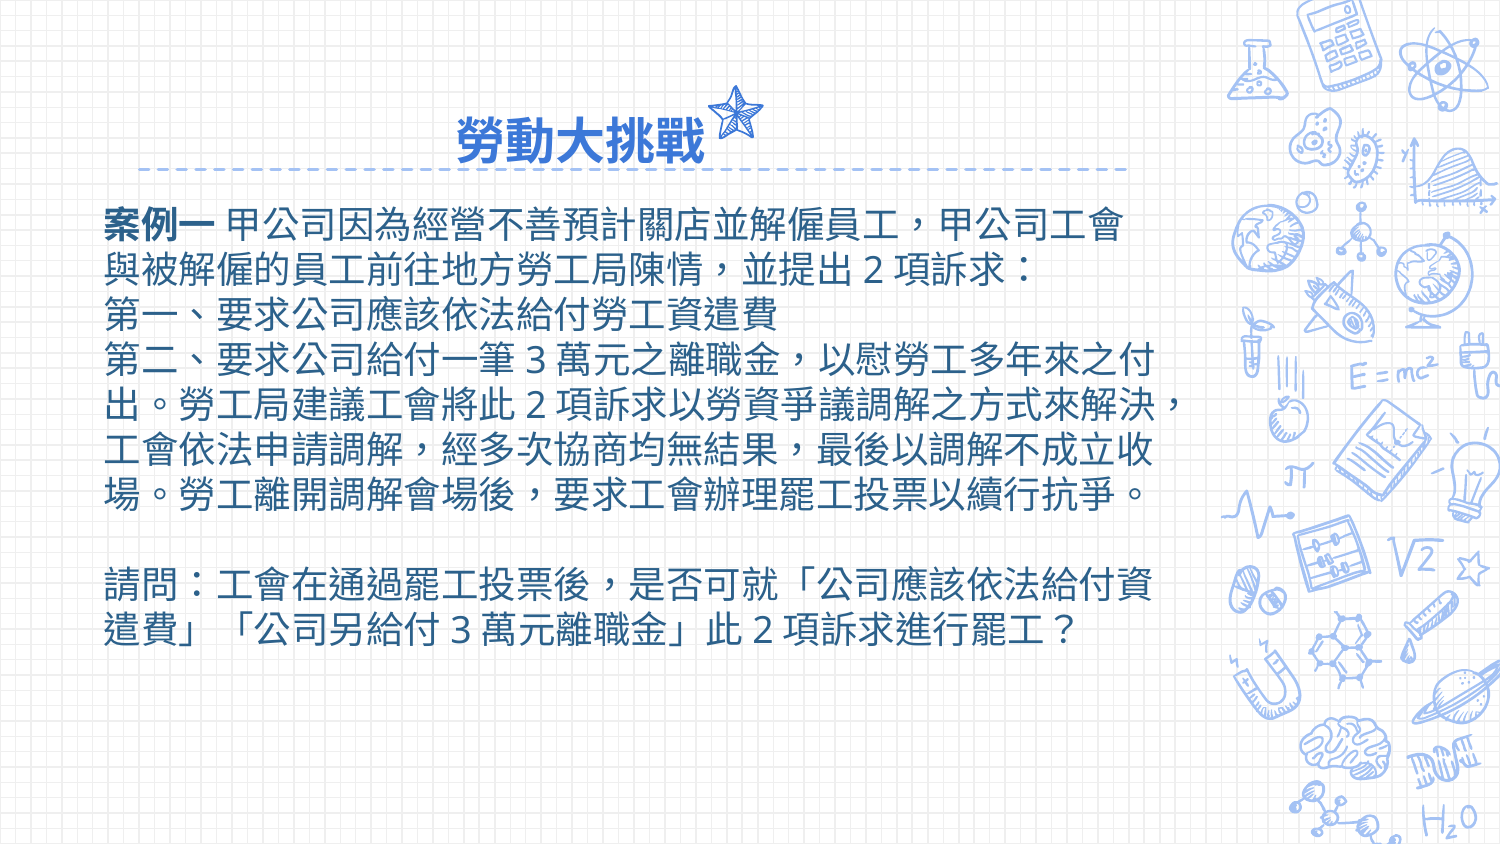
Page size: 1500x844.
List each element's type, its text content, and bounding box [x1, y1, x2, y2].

text_box [708, 85, 764, 140]
list 案例一 甲公司因為經營不善預計關店並解僱員工，甲公司工會與被解僱的員工前往地方勞工局陳情，並提出2項訴求： 第一、要求公司應該依法給付勞工資遣費 第二、要求公司給付一筆3萬元之離職金，以慰勞工多年來之付出。勞工局建議工會將此2項訴求以勞資爭議調解之方式來解決，工會依法申請調解，經多次協商均無結果，最後以調解不成立收場。勞工離開調解會場後，要求工會辦理罷工投票以續行抗爭。 請問：工會在通過罷工投票後，是否可就「公司應該依法給付資遣費」「公司另給付3萬元離職金」此2項訴求進行罷工？ [29, 185, 1176, 778]
title 勞動大挑戰 [76, 43, 1085, 185]
